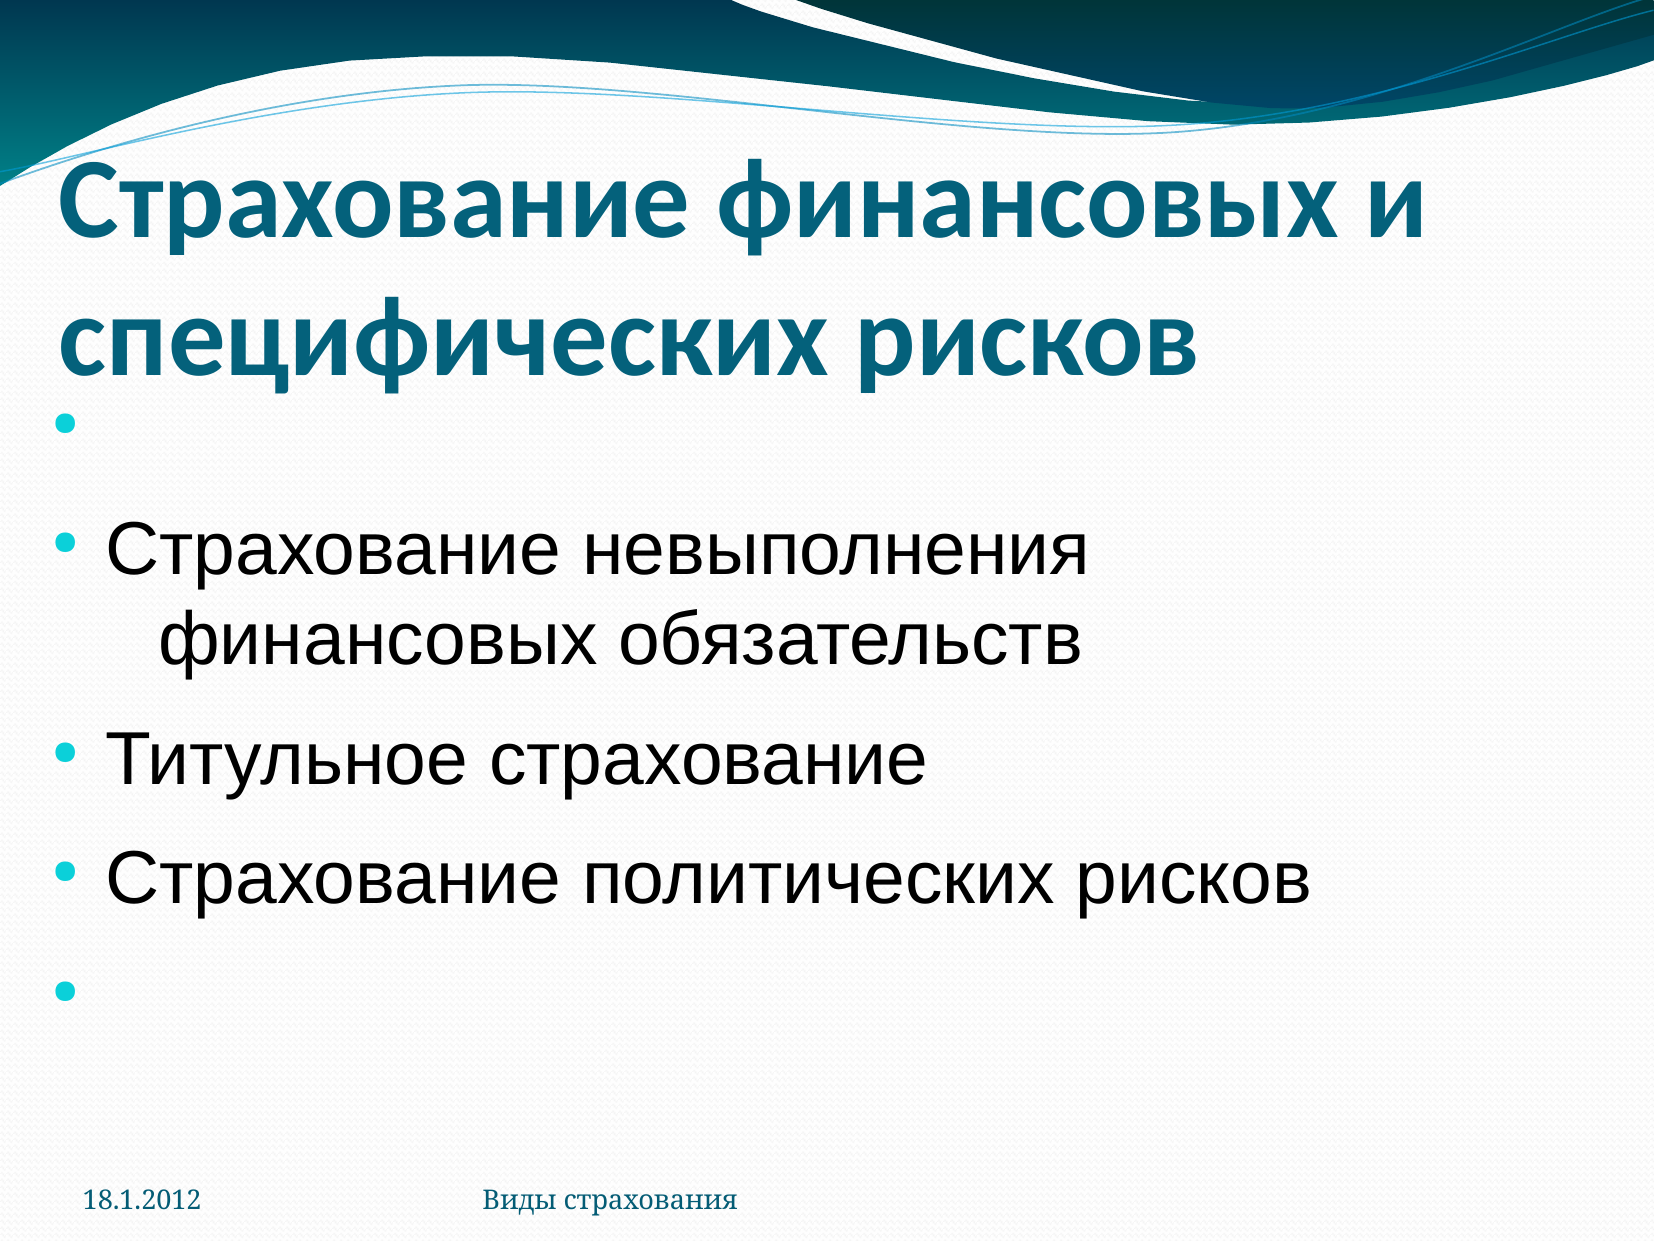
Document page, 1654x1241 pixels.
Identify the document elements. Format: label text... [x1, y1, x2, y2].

title Страхование финансовых и специфических рисков [58, 112, 1654, 399]
list Страхование невыполнения финансовых обязательств Титульное страхование Страхование политических рисков [0, 371, 1489, 1052]
text_box Виды страхования [482, 1149, 1089, 1216]
text_box 18.1.2012 [82, 1149, 469, 1216]
